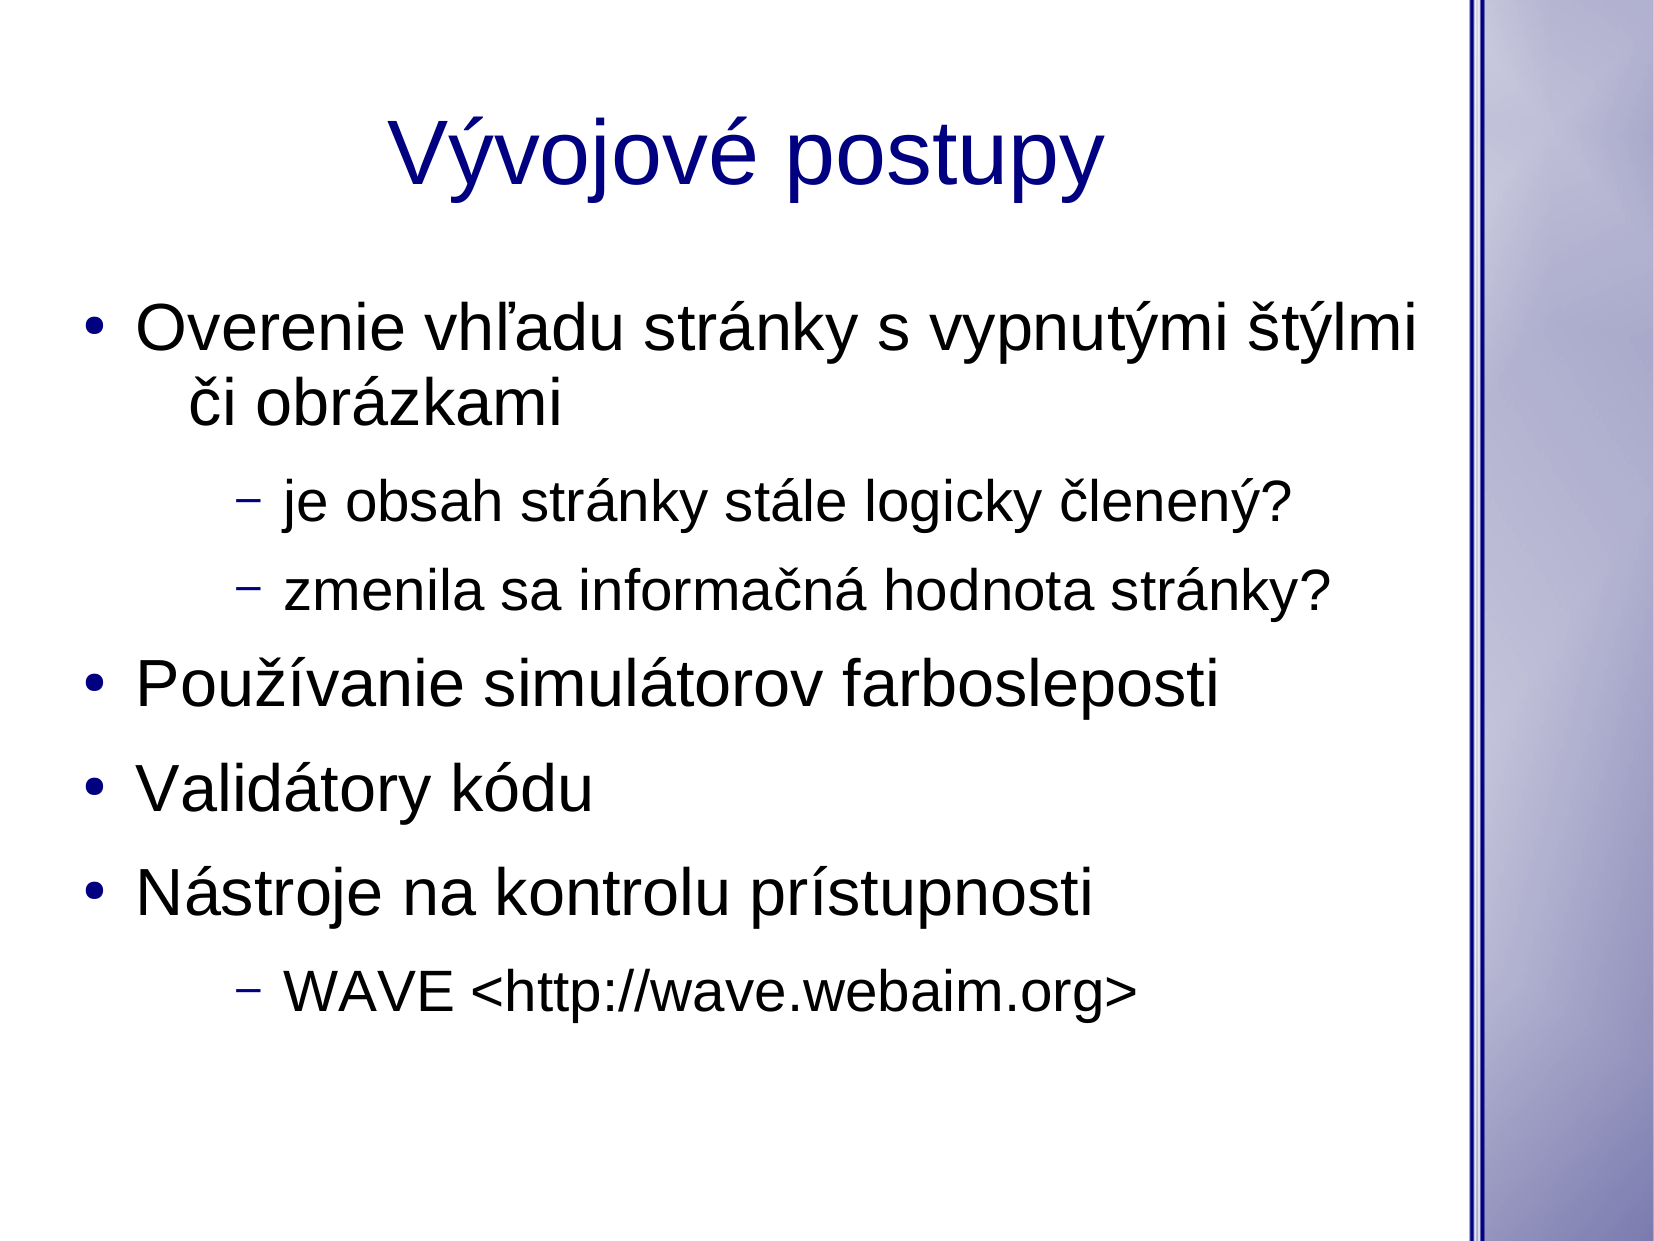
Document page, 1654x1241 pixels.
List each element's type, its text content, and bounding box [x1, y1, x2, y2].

list Overenie vhľadu stránky s vypnutými štýlmi či obrázkami je obsah stránky stále logicky členený? zmenila sa informačná hodnota stránky? Používanie simulátorov farbosleposti Validátory kódu Nástroje na kontrolu prístupnosti WAVE <http://wave.webaim.org> [47, 290, 1447, 1094]
picture [0, 0, 1654, 1241]
title Vývojové postupy [47, 56, 1447, 250]
